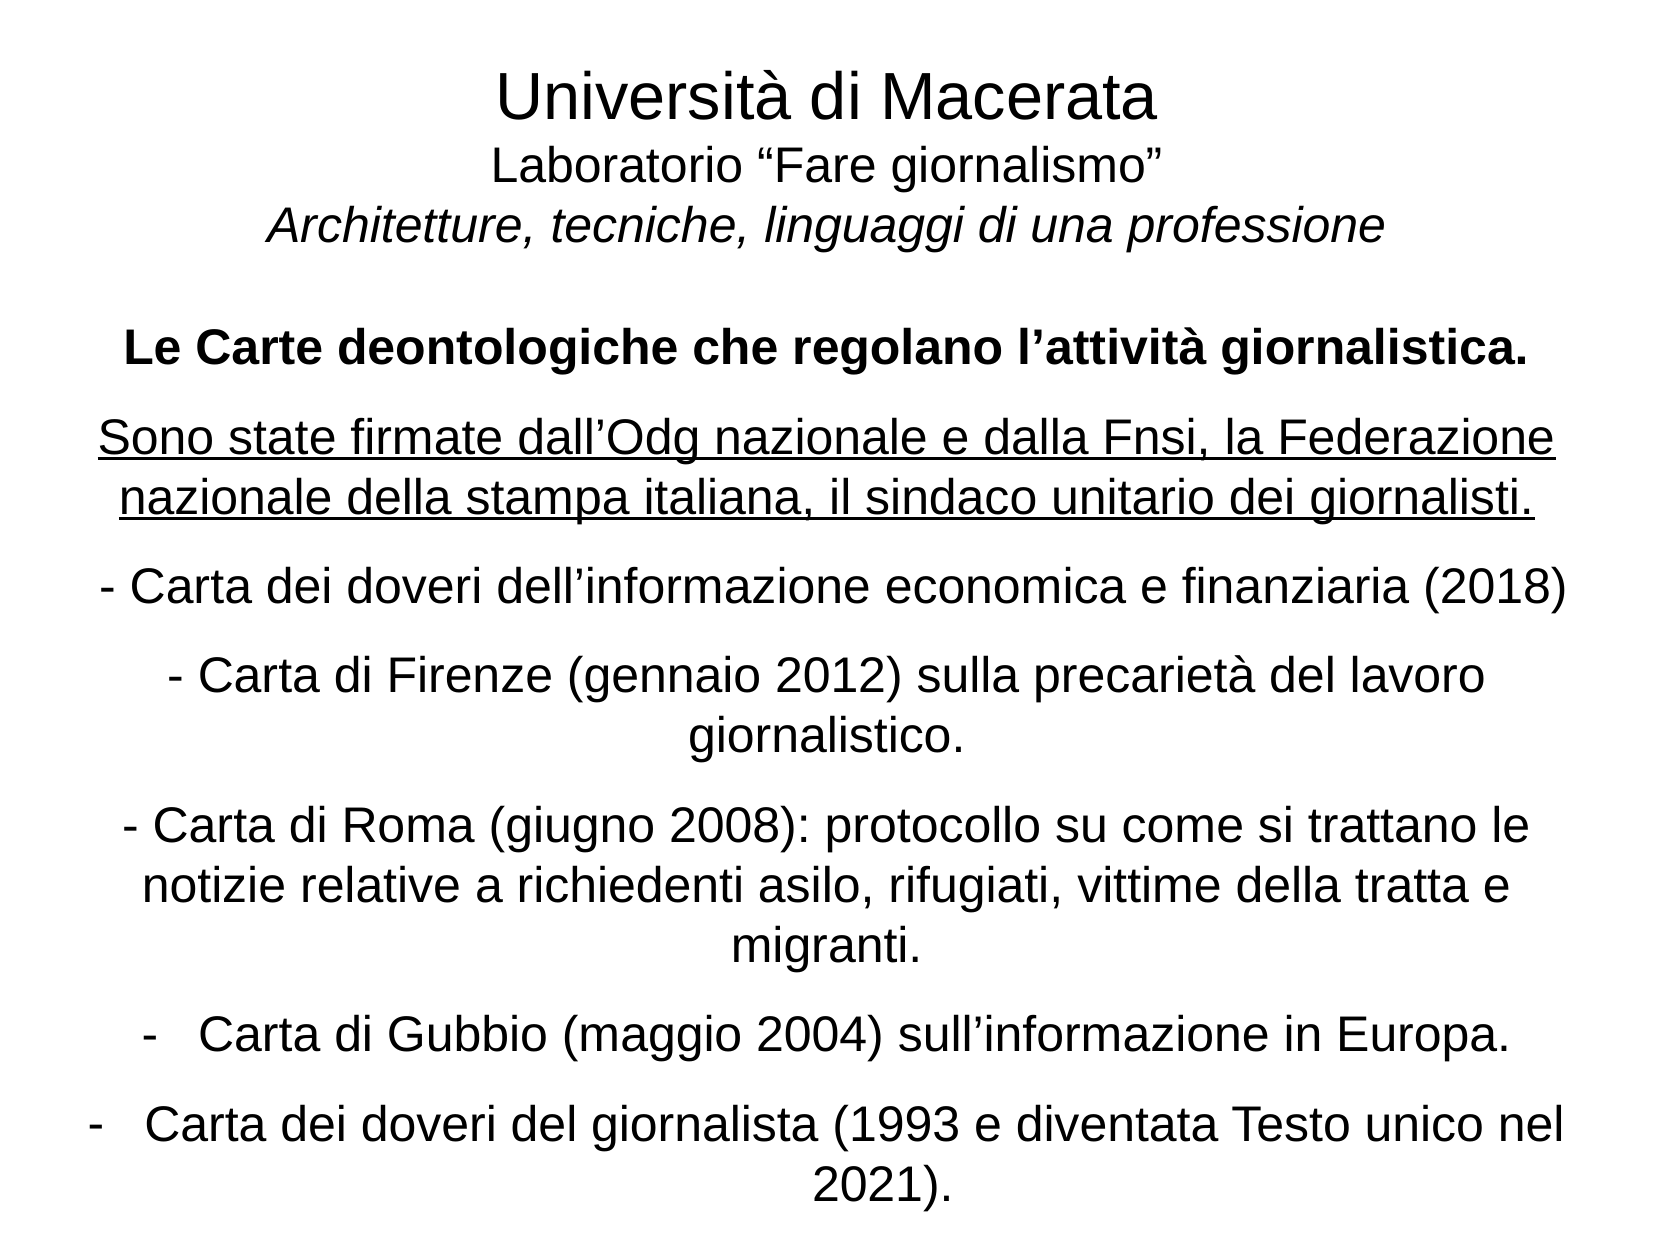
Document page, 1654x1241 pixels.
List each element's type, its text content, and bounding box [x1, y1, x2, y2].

subtitle Le Carte deontologiche che regolano l’attività giornalistica. Sono state firmate dall’Odg nazionale e dalla Fnsi, la Federazione nazionale della stampa italiana, il sindaco unitario dei giornalisti. - Carta dei doveri dell’informazione economica e finanziaria (2018) - Carta di Firenze (gennaio 2012) sulla precarietà del lavoro giornalistico. - Carta di Roma (giugno 2008): protocollo su come si trattano le notizie relative a richiedenti asilo, rifugiati, vittime della tratta e migranti. Carta di Gubbio (maggio 2004) sull’informazione in Europa. Carta dei doveri del giornalista (1993 e diventata Testo unico nel 2021). [82, 291, 1571, 1235]
title Università di Macerata Laboratorio “Fare giornalismo” Architetture, tecniche, linguaggi di una professione [82, 49, 1571, 257]
